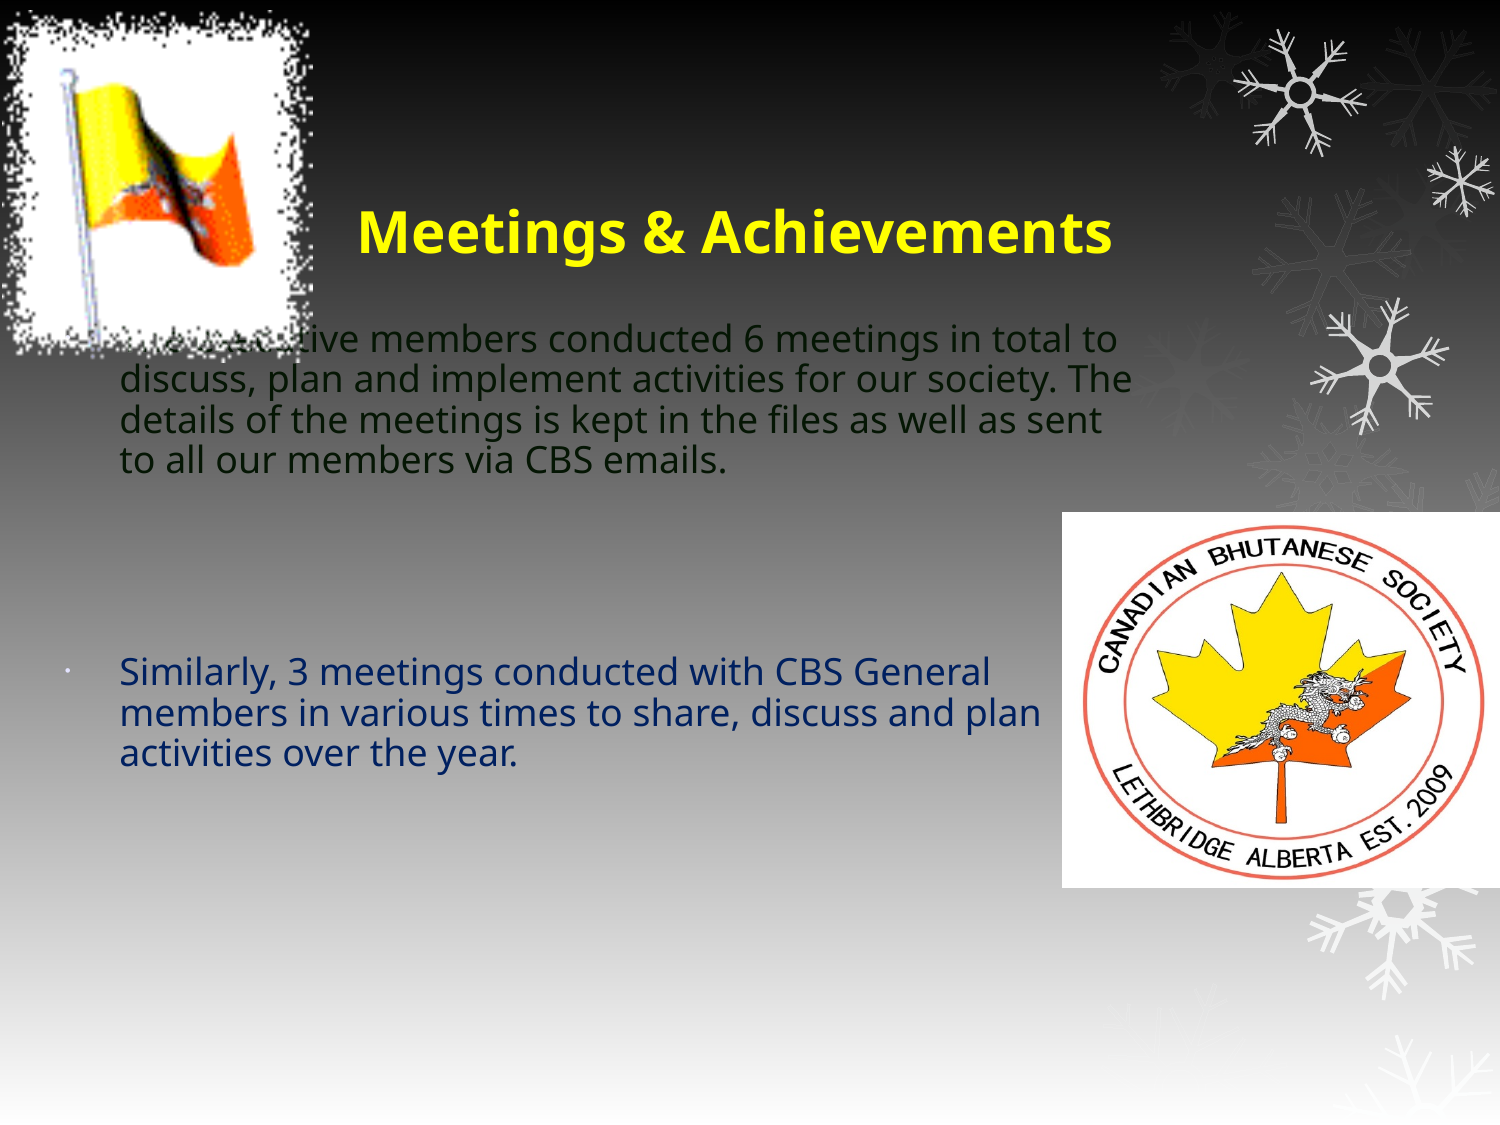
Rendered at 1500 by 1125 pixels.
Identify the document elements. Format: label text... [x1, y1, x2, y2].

text_box Meetings & Achievements [341, 187, 1144, 273]
list The executive members conducted 6 meetings in total to discuss, plan and implement activities for our society. The details of the meetings is kept in the files as well as sent to all our members via CBS emails. Similarly, 3 meetings conducted with CBS General members in various times to share, discuss and plan activities over the year. [50, 312, 1163, 1064]
picture [2, 10, 313, 363]
picture [1062, 512, 1500, 888]
